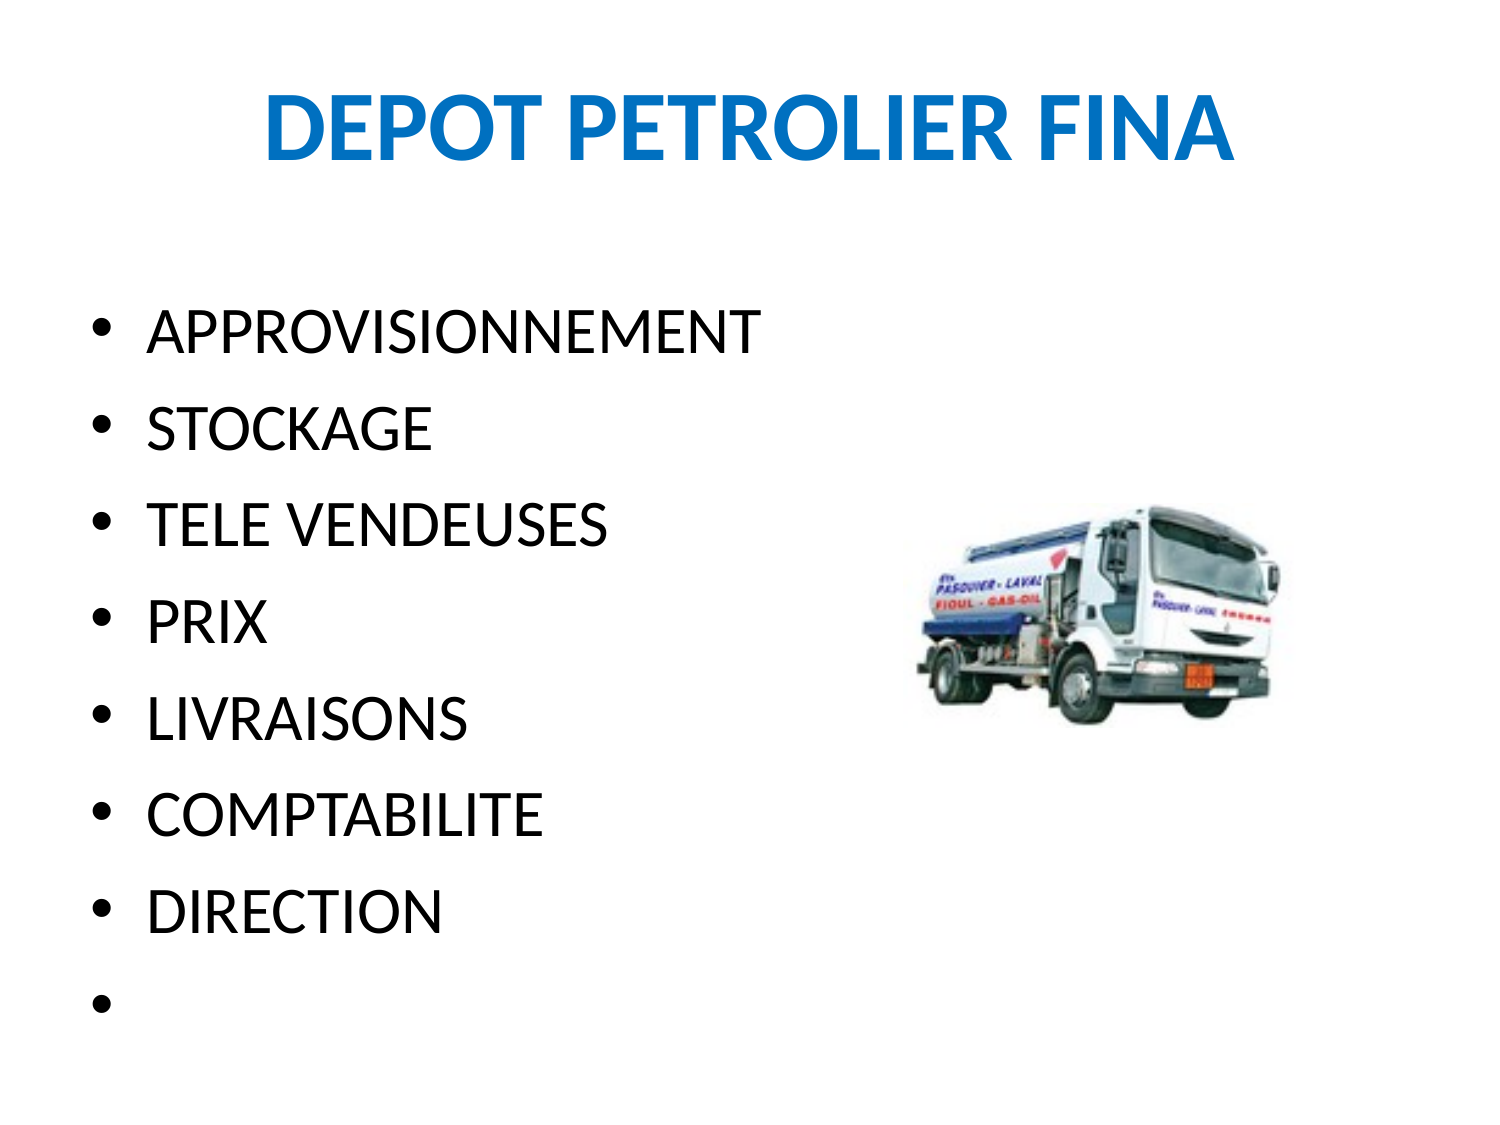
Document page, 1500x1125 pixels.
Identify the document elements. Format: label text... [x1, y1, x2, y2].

picture [903, 503, 1298, 728]
list APPROVISIONNEMENT STOCKAGE TELE VENDEUSES PRIX LIVRAISONS COMPTABILITE DIRECTION [75, 278, 1426, 1005]
title DEPOT PETROLIER FINA [75, 45, 1426, 197]
